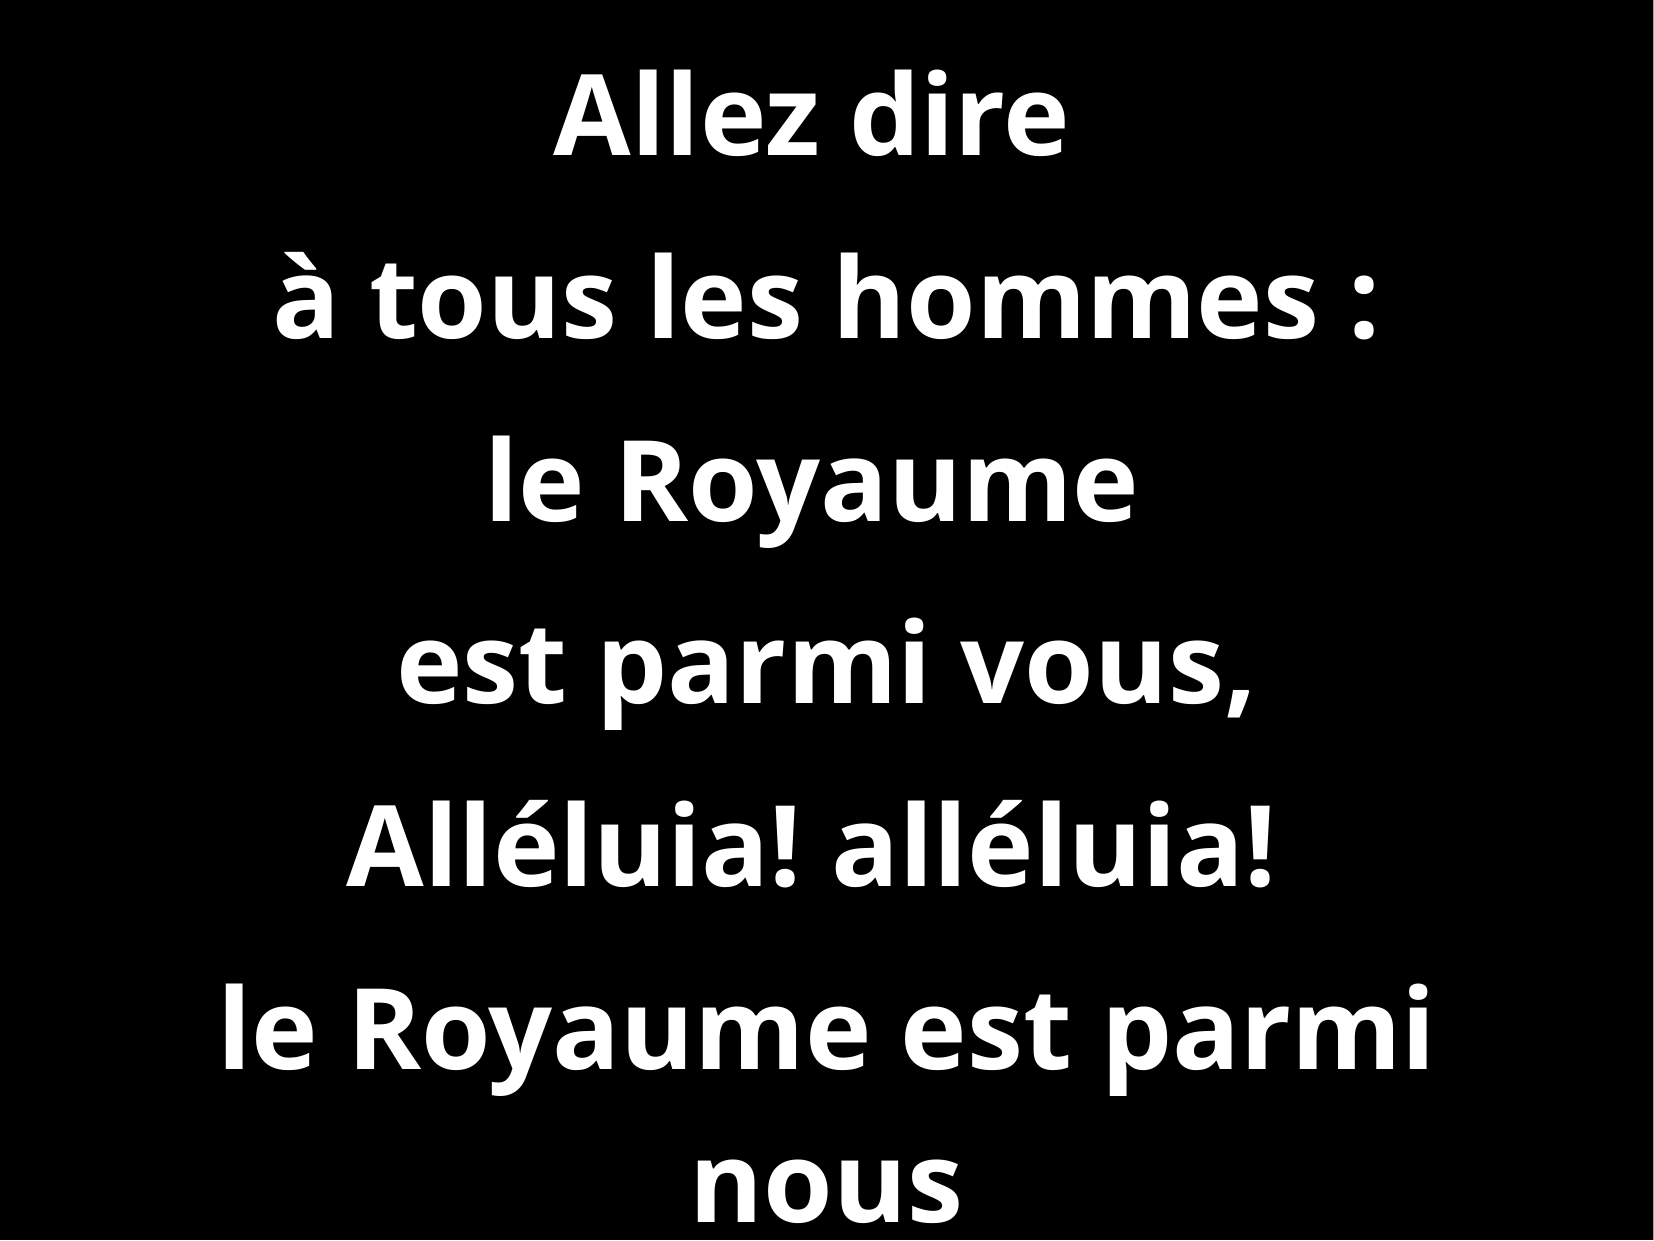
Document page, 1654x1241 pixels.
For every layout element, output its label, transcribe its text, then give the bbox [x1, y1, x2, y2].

list Allez dire à tous les hommes : le Royaume est parmi vous, Alléluia! alléluia! le Royaume est parmi nous [82, 35, 1571, 1124]
